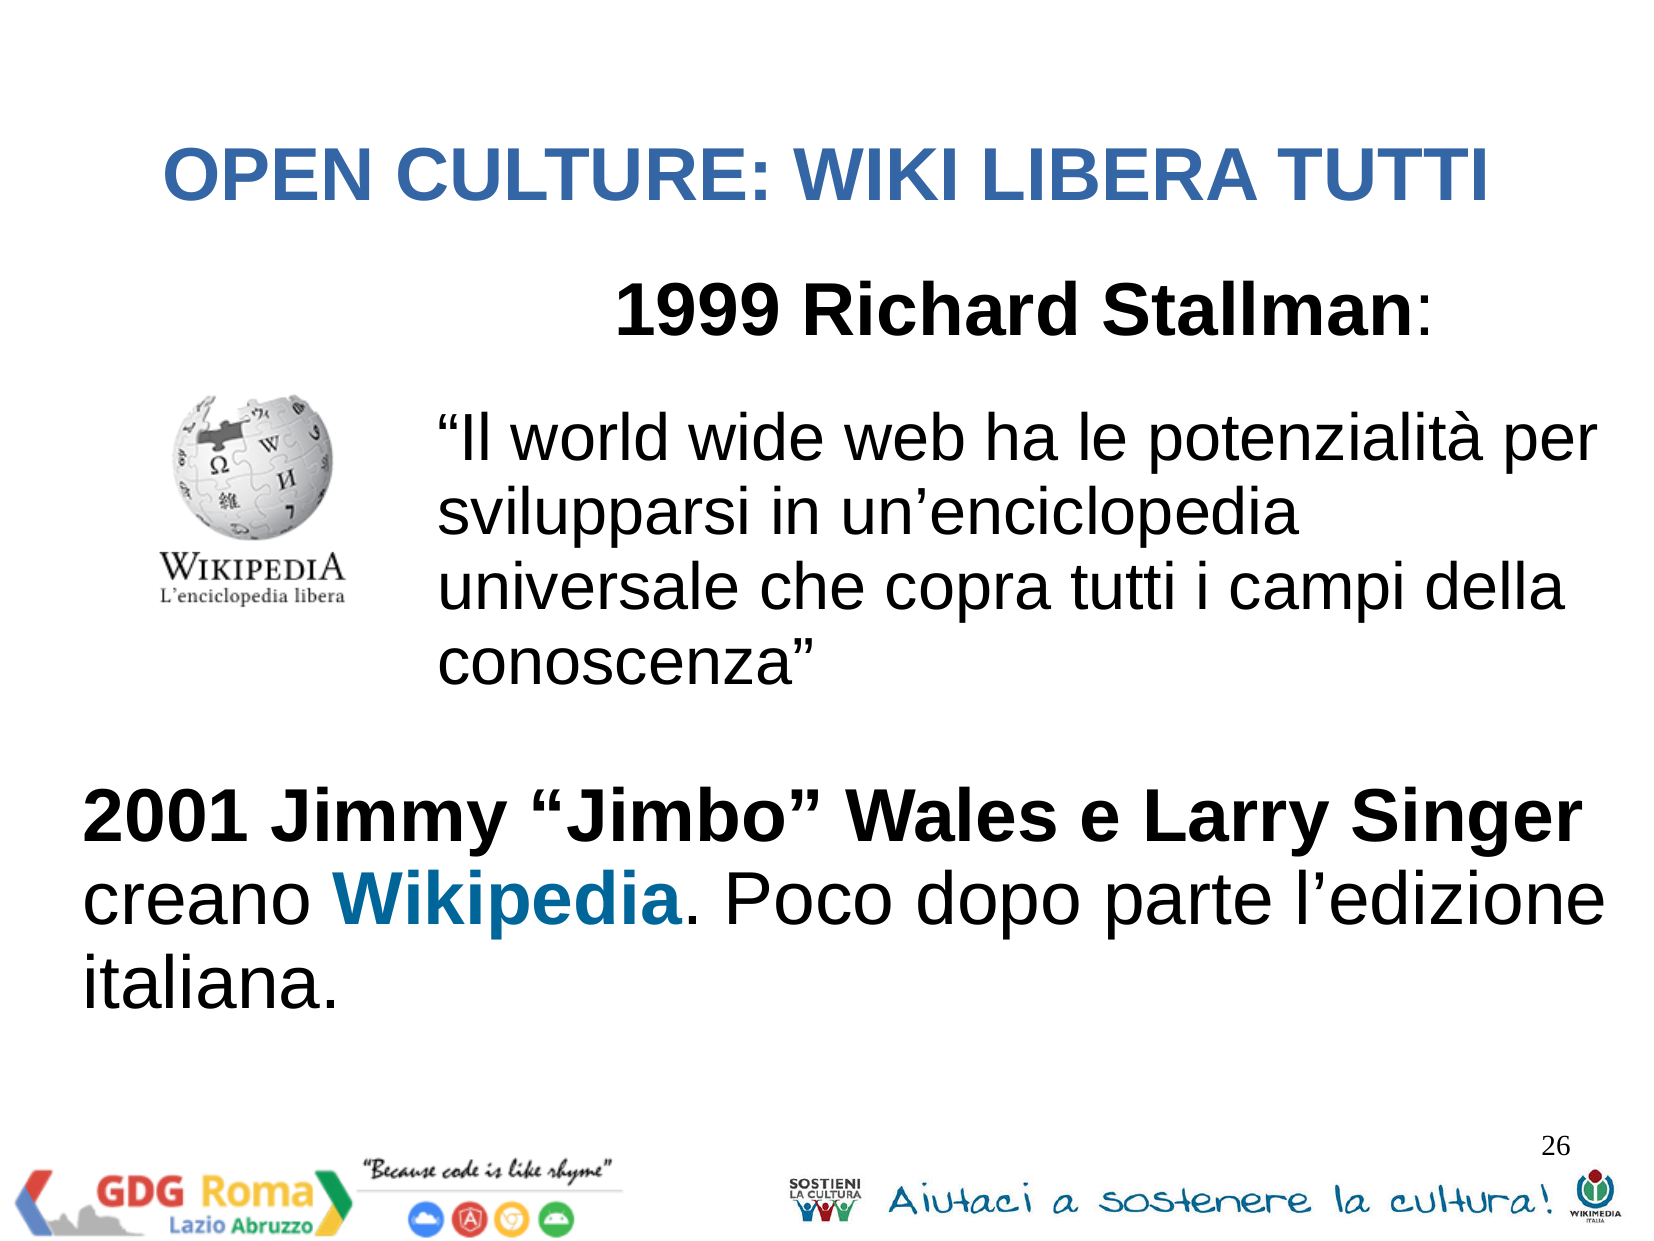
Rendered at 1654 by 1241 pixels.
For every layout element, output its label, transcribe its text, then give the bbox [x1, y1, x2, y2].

picture [11, 1155, 626, 1241]
title OPEN CULTURE: WIKI LIBERA TUTTI [11, 17, 1642, 249]
picture [772, 1163, 1648, 1233]
text_box “Il world wide web ha le potenzialità per svilupparsi in un’enciclopedia universale che copra tutti i campi della conoscenza” [401, 354, 1607, 745]
text_box 2001 Jimmy “Jimbo” Wales e Larry Singer creano Wikipedia. Poco dopo parte l’edizione italiana. [47, 698, 1619, 1109]
text_box 1999 Richard Stallman: [578, 249, 1571, 354]
picture [147, 371, 359, 615]
